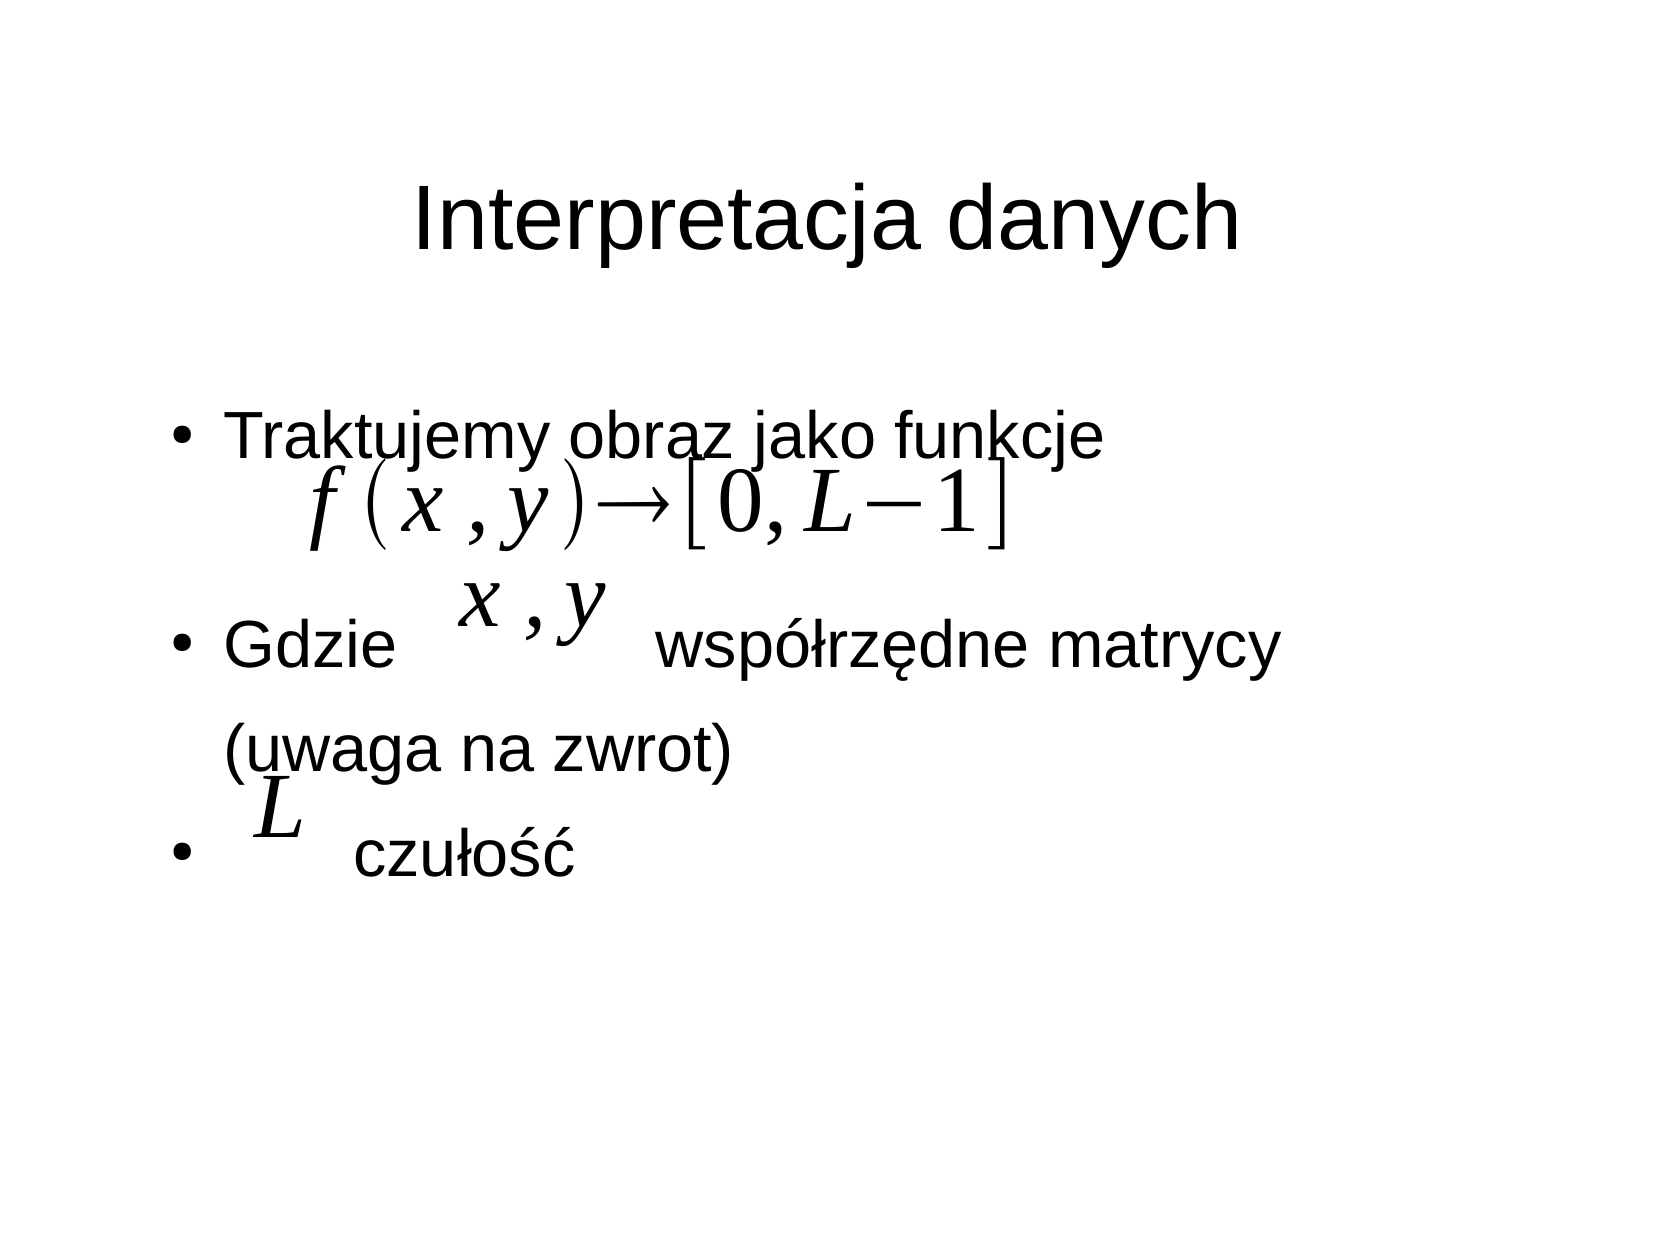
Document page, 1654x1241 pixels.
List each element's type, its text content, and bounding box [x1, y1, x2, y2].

list Traktujemy obraz jako funkcje Gdzie współrzędne matrycy (uwaga na zwrot) czułość [152, 344, 1534, 1127]
chart [262, 450, 1037, 652]
chart [225, 756, 331, 863]
title Interpretacja danych [121, 114, 1534, 322]
